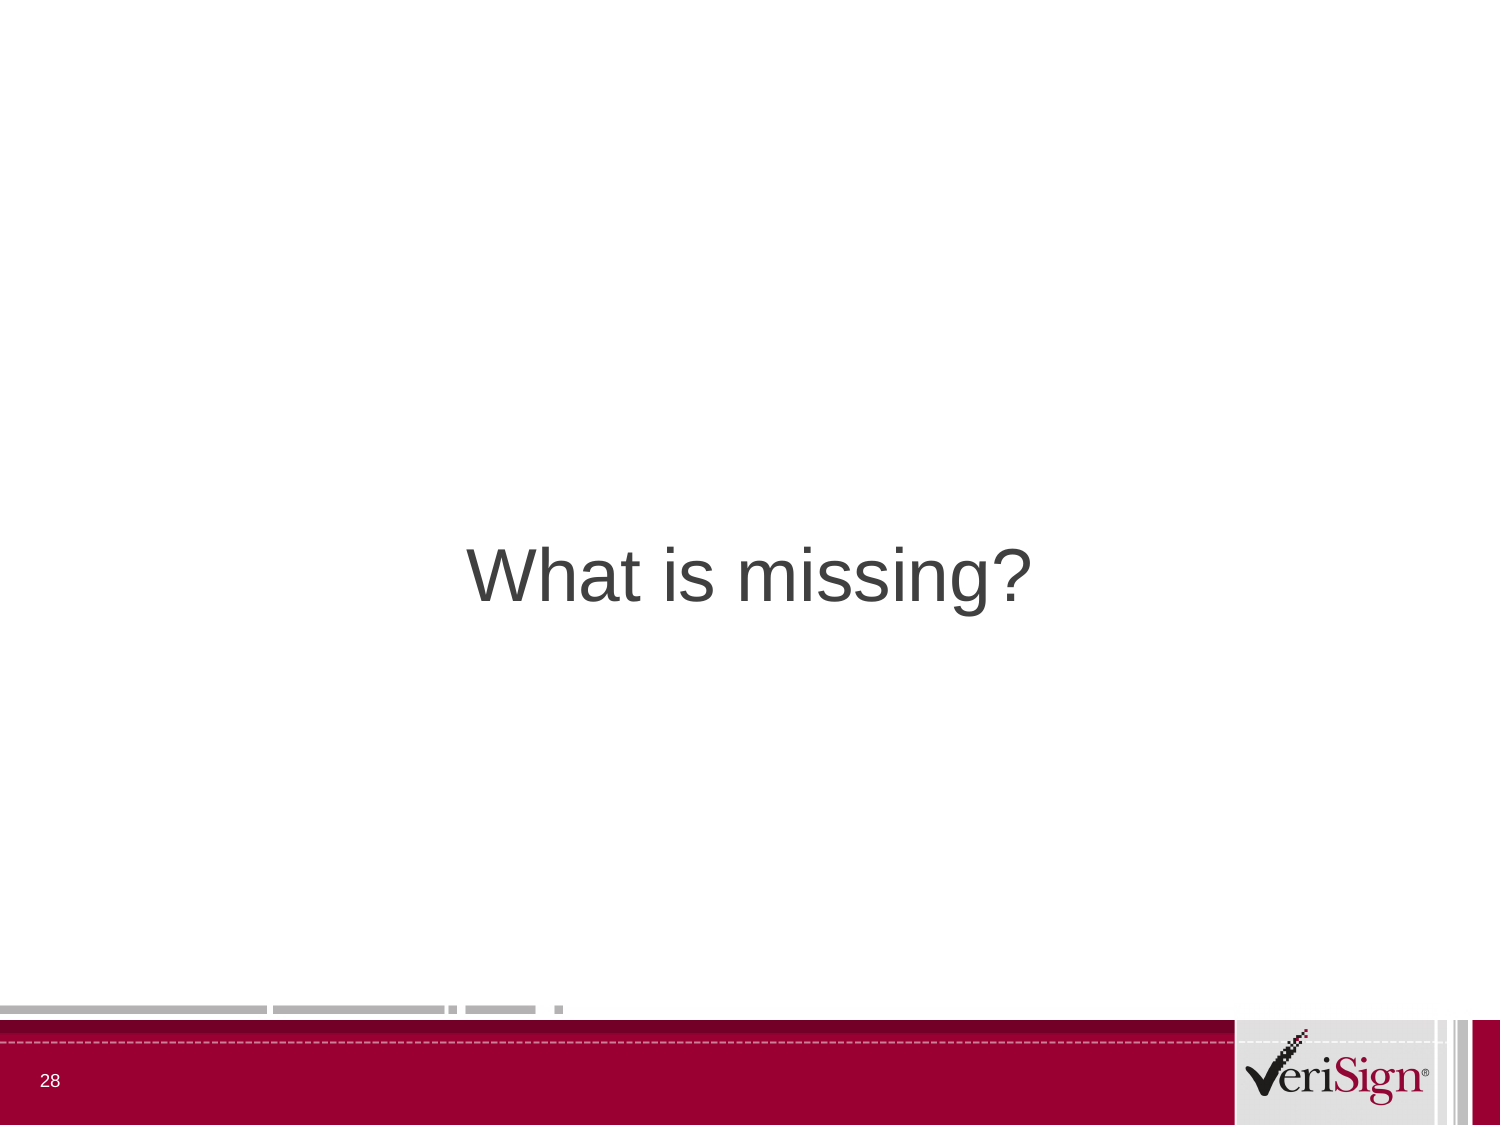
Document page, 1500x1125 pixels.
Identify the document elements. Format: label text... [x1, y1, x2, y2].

title What is missing? [75, 387, 1426, 763]
